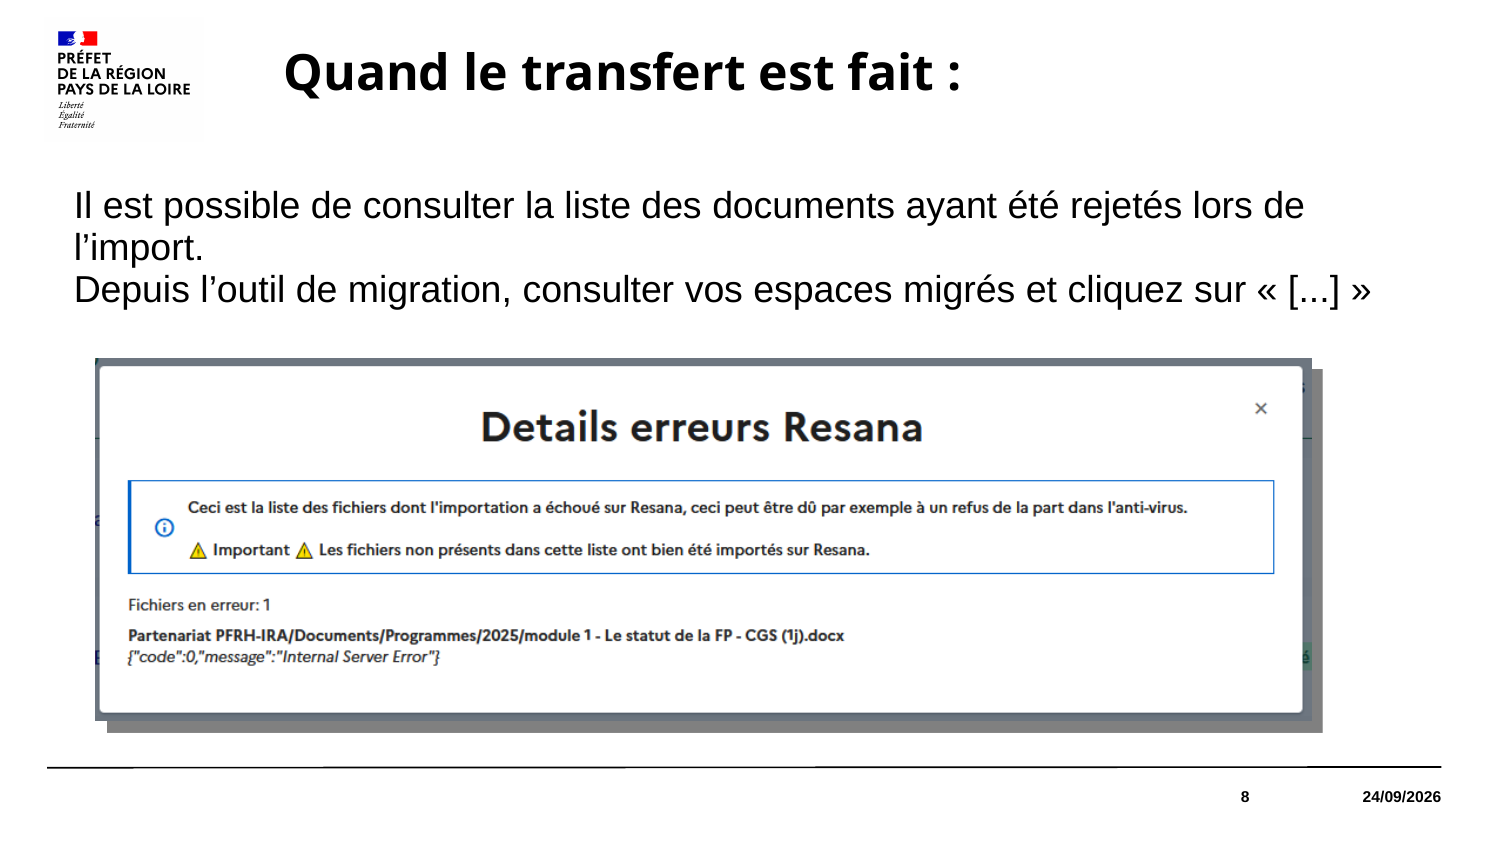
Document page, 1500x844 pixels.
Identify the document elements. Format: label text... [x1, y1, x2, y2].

picture [44, 17, 204, 142]
text_box Il est possible de consulter la liste des documents ayant été rejetés lors de l’import. Depuis l’outil de migration, consulter vos espaces migrés et cliquez sur « [...] » [59, 177, 1441, 733]
picture [95, 358, 1312, 721]
title Quand le transfert est fait : [283, 47, 1347, 166]
